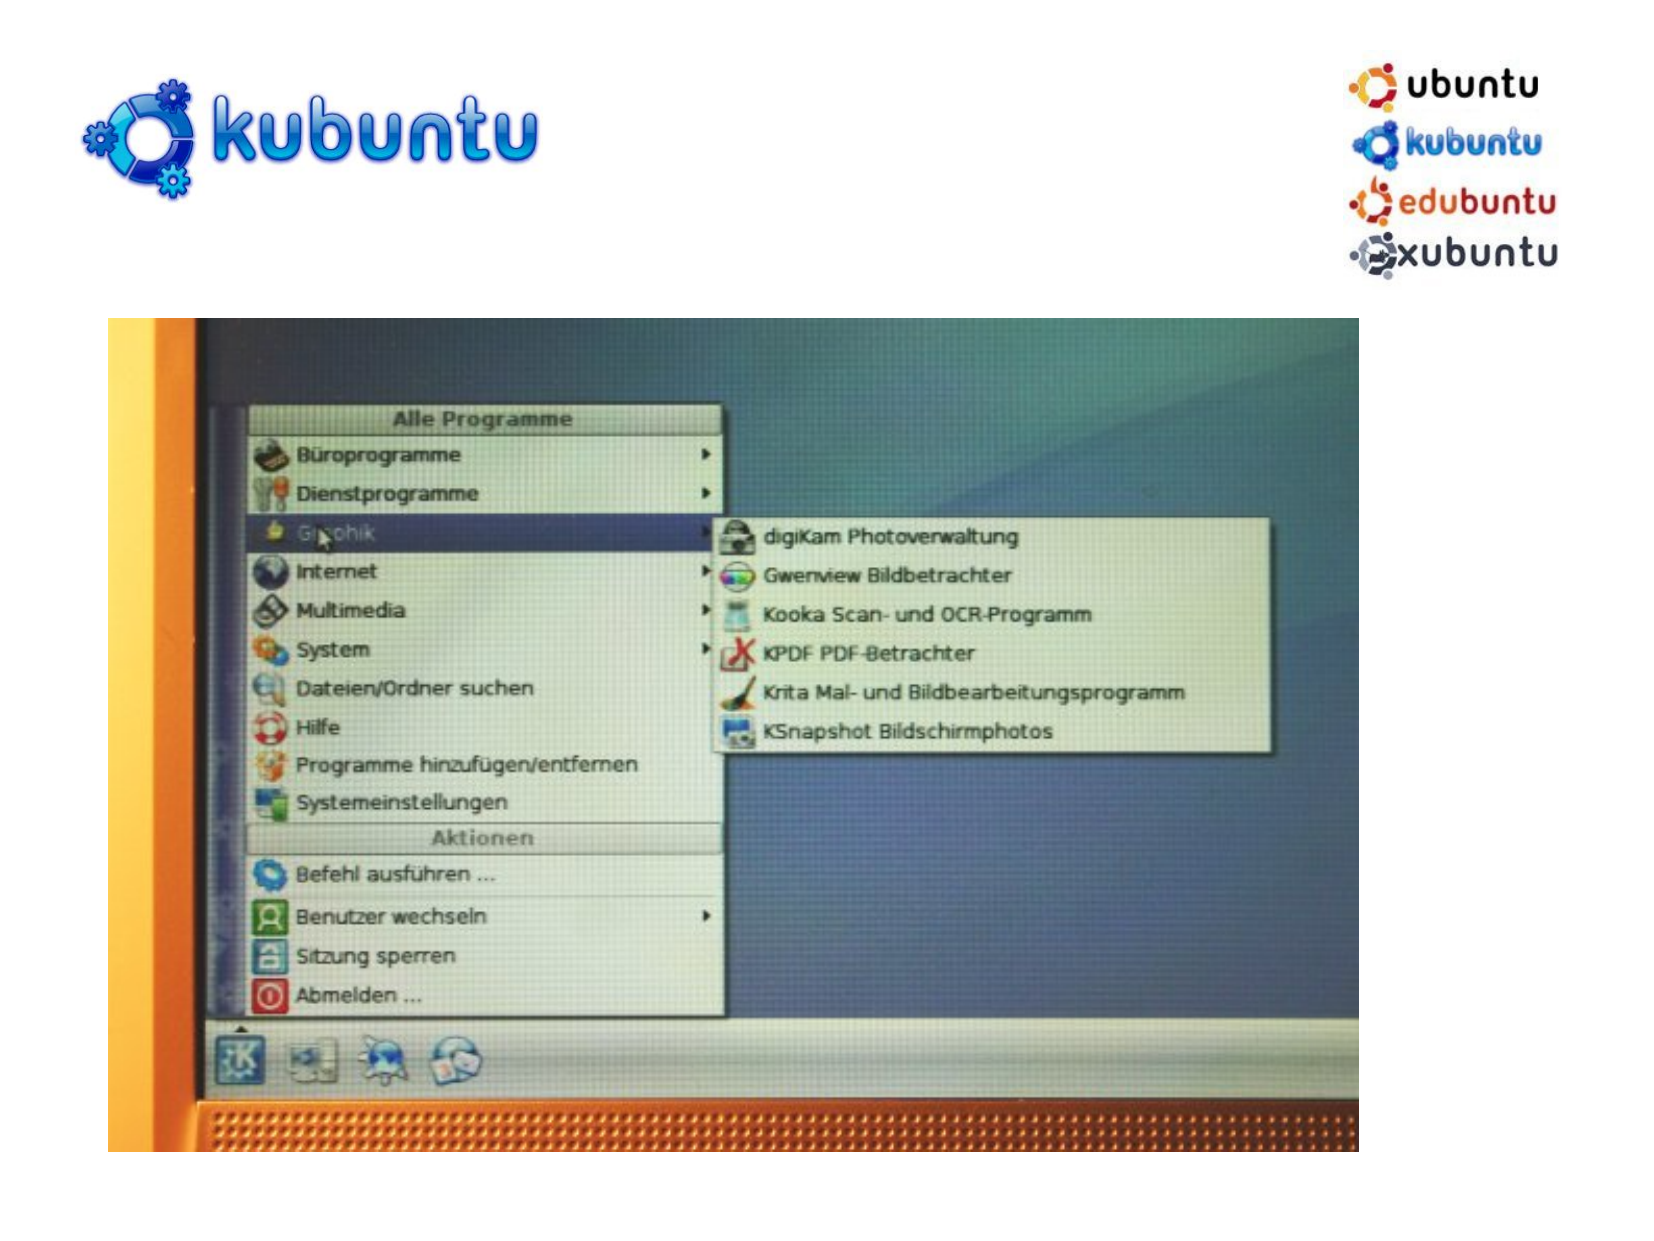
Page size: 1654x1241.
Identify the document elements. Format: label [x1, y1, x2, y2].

picture [59, 58, 562, 219]
picture [108, 318, 1359, 1152]
picture [1343, 50, 1565, 296]
